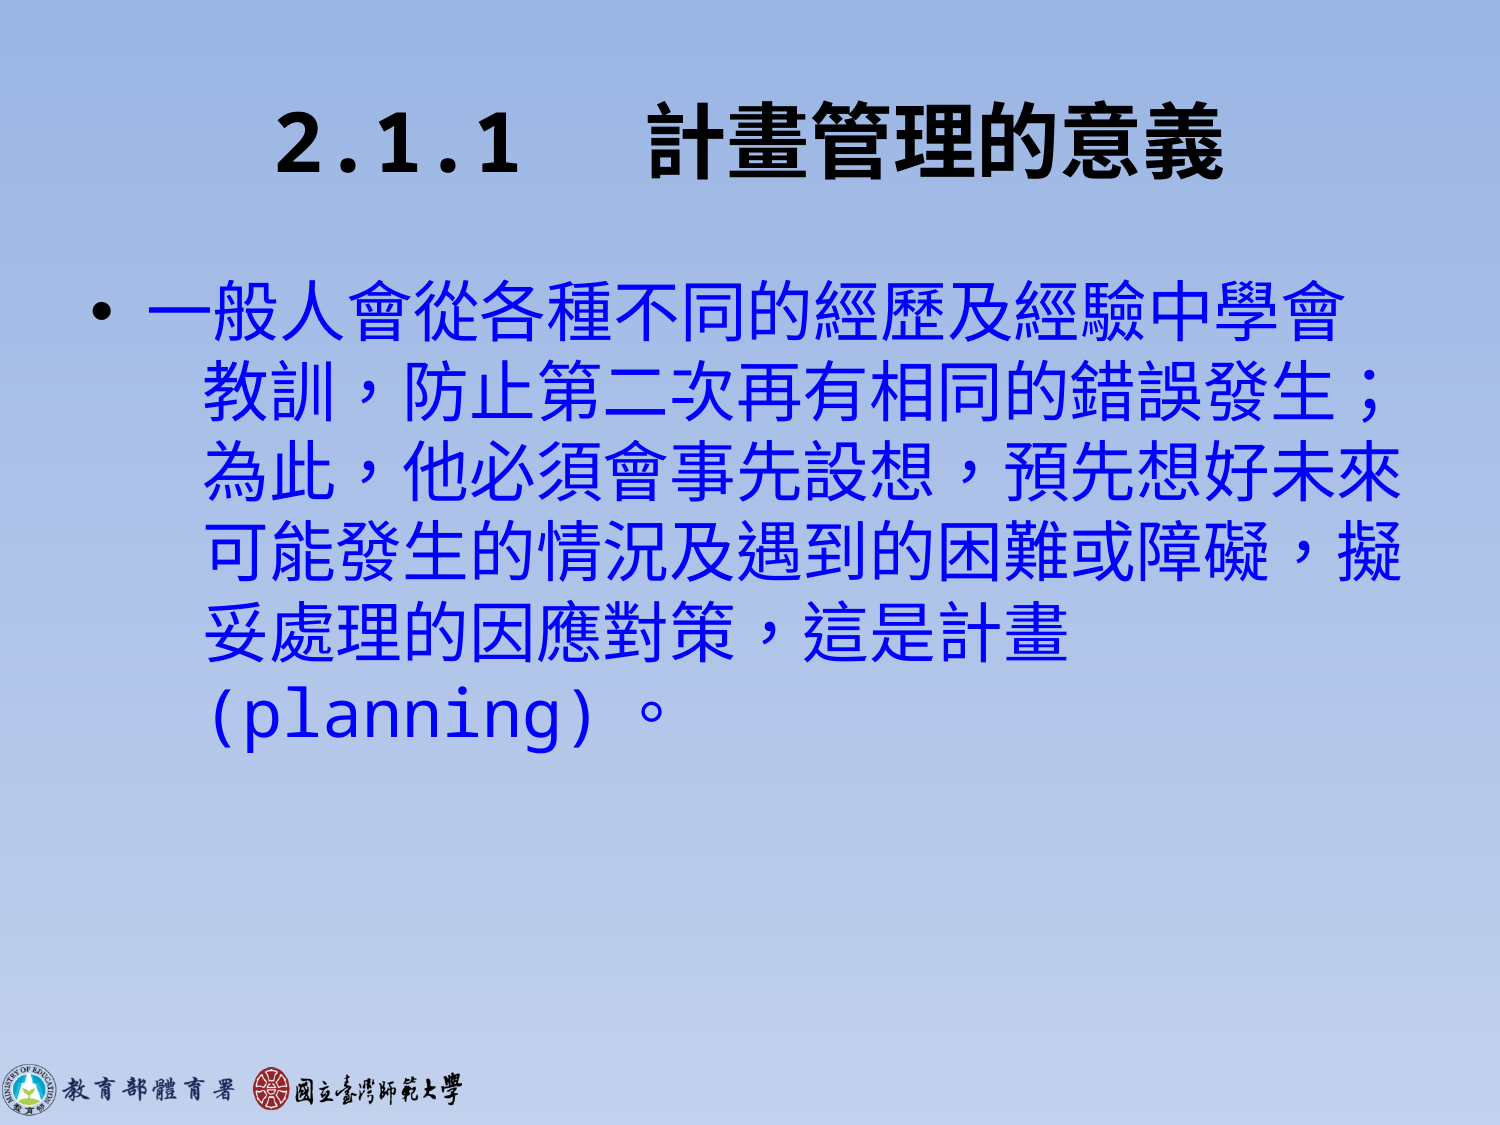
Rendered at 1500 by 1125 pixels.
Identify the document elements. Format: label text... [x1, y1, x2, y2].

list 一般人會從各種不同的經歷及經驗中學會教訓，防止第二次再有相同的錯誤發生；為此，他必須會事先設想，預先想好未來可能發生的情況及遇到的困難或障礙，擬妥處理的因應對策，這是計畫(planning)。 [75, 262, 1426, 1005]
title 2.1.1 計畫管理的意義 [75, 45, 1426, 233]
